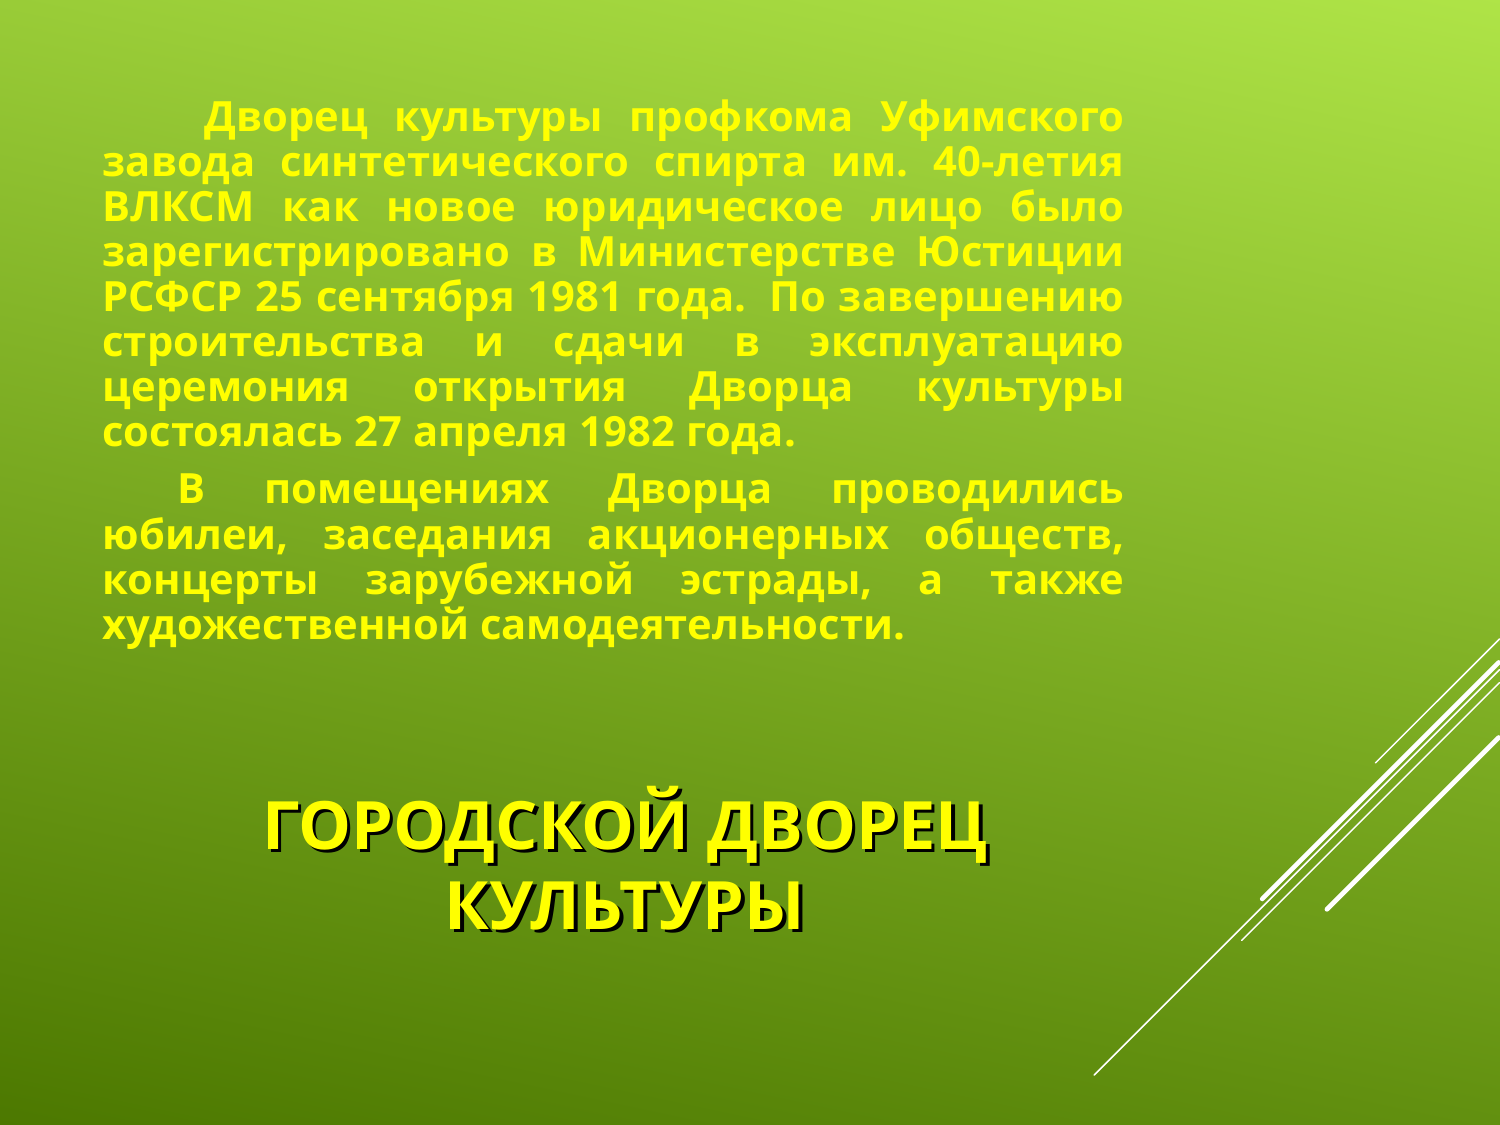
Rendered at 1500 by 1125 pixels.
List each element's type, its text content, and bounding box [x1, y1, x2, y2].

title Городской дворец культуры [87, 737, 1163, 988]
list Дворец культуры профкома Уфимского завода синтетического спирта им. 40-летия ВЛКСМ как новое юридическое лицо было зарегистрировано в Министерстве Юстиции РСФСР 25 сентября 1981 года. По завершению строительства и сдачи в эксплуатацию церемония открытия Дворца культуры состоялась 27 апреля 1982 года. В помещениях Дворца проводились юбилеи, заседания акционерных обществ, концерты зарубежной эстрады, а также художественной самодеятельности. [87, 87, 1163, 706]
